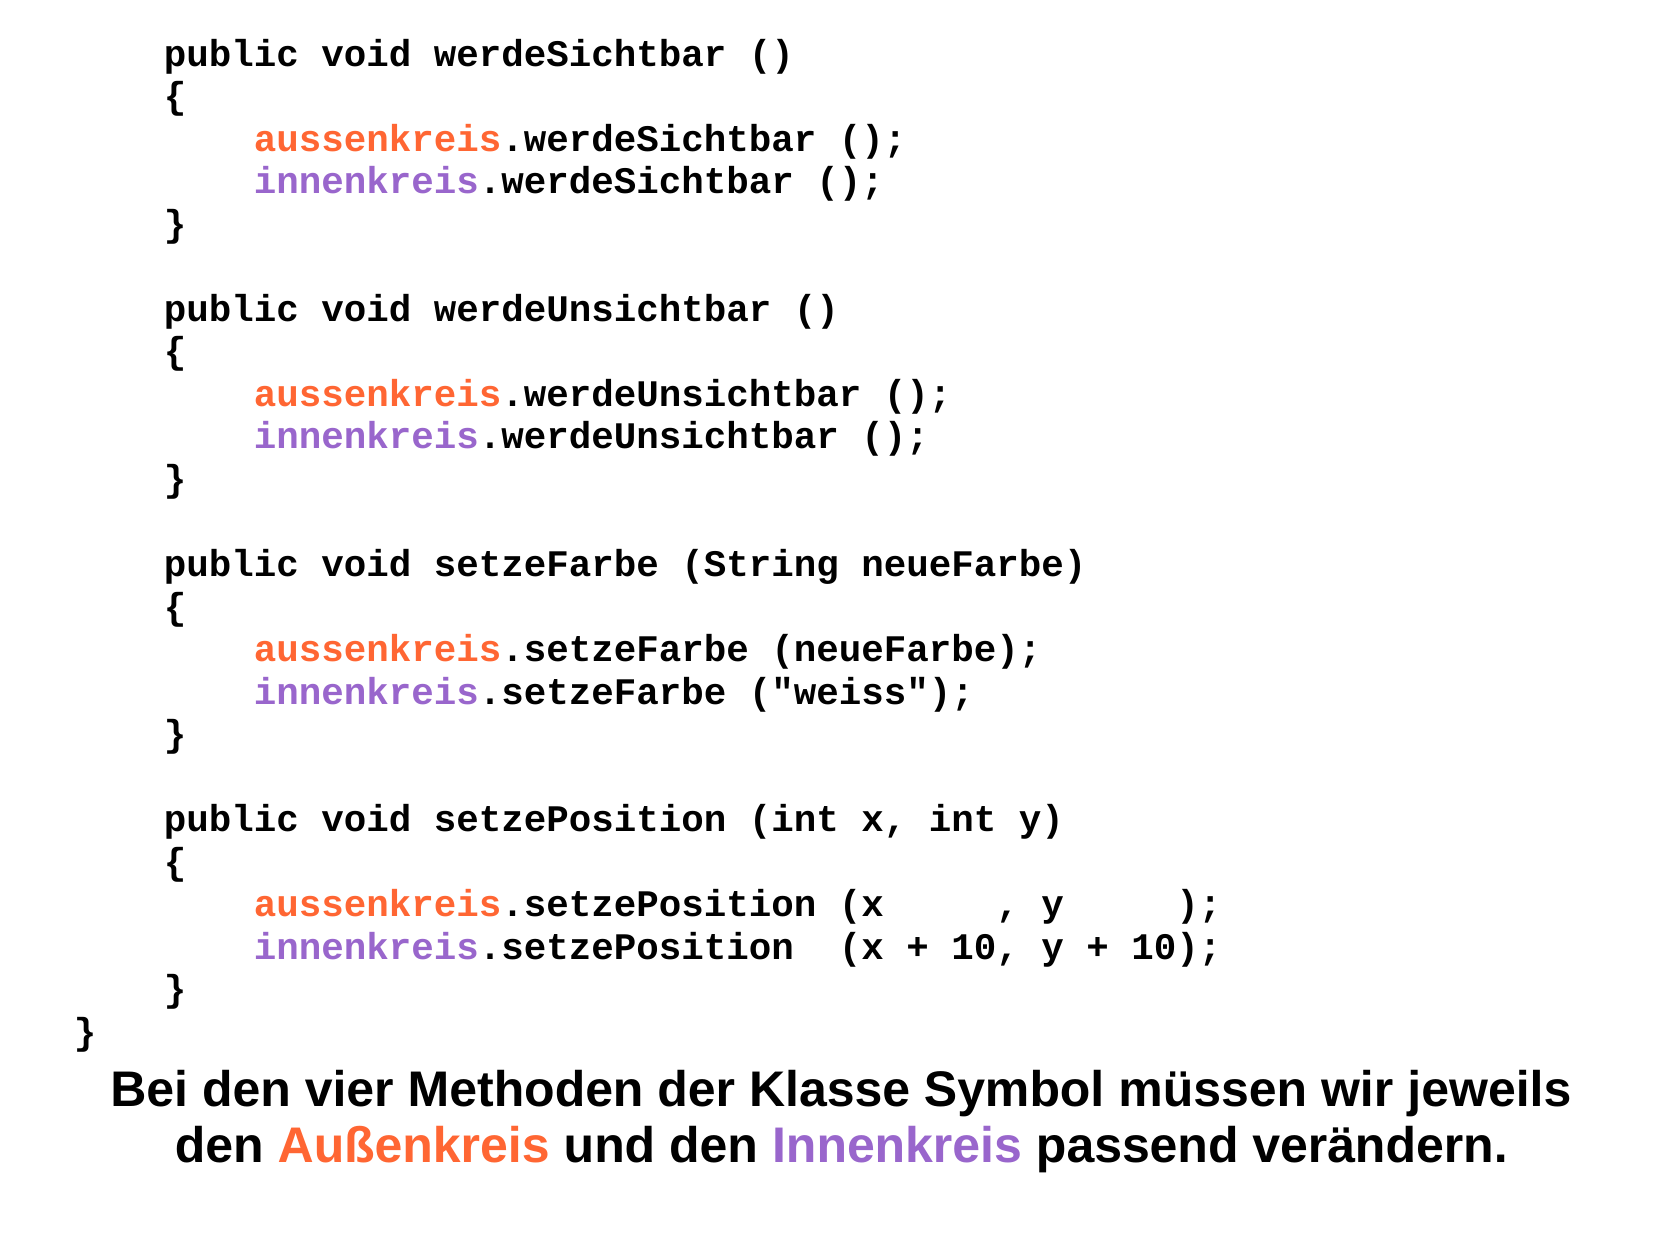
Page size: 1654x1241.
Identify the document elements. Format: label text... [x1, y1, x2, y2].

text_box public void werdeSichtbar () { aussenkreis.werdeSichtbar (); innenkreis.werdeSichtbar (); } public void werdeUnsichtbar () { aussenkreis.werdeUnsichtbar (); innenkreis.werdeUnsichtbar (); } public void setzeFarbe (String neueFarbe) { aussenkreis.setzeFarbe (neueFarbe); innenkreis.setzeFarbe ("weiss"); } public void setzePosition (int x, int y) { aussenkreis.setzePosition (x , y ); innenkreis.setzePosition (x + 10, y + 10); } } [59, 27, 1625, 1054]
text_box Bei den vier Methoden der Klasse Symbol müssen wir jeweils den Außenkreis und den Innenkreis passend verändern. [59, 1054, 1625, 1184]
